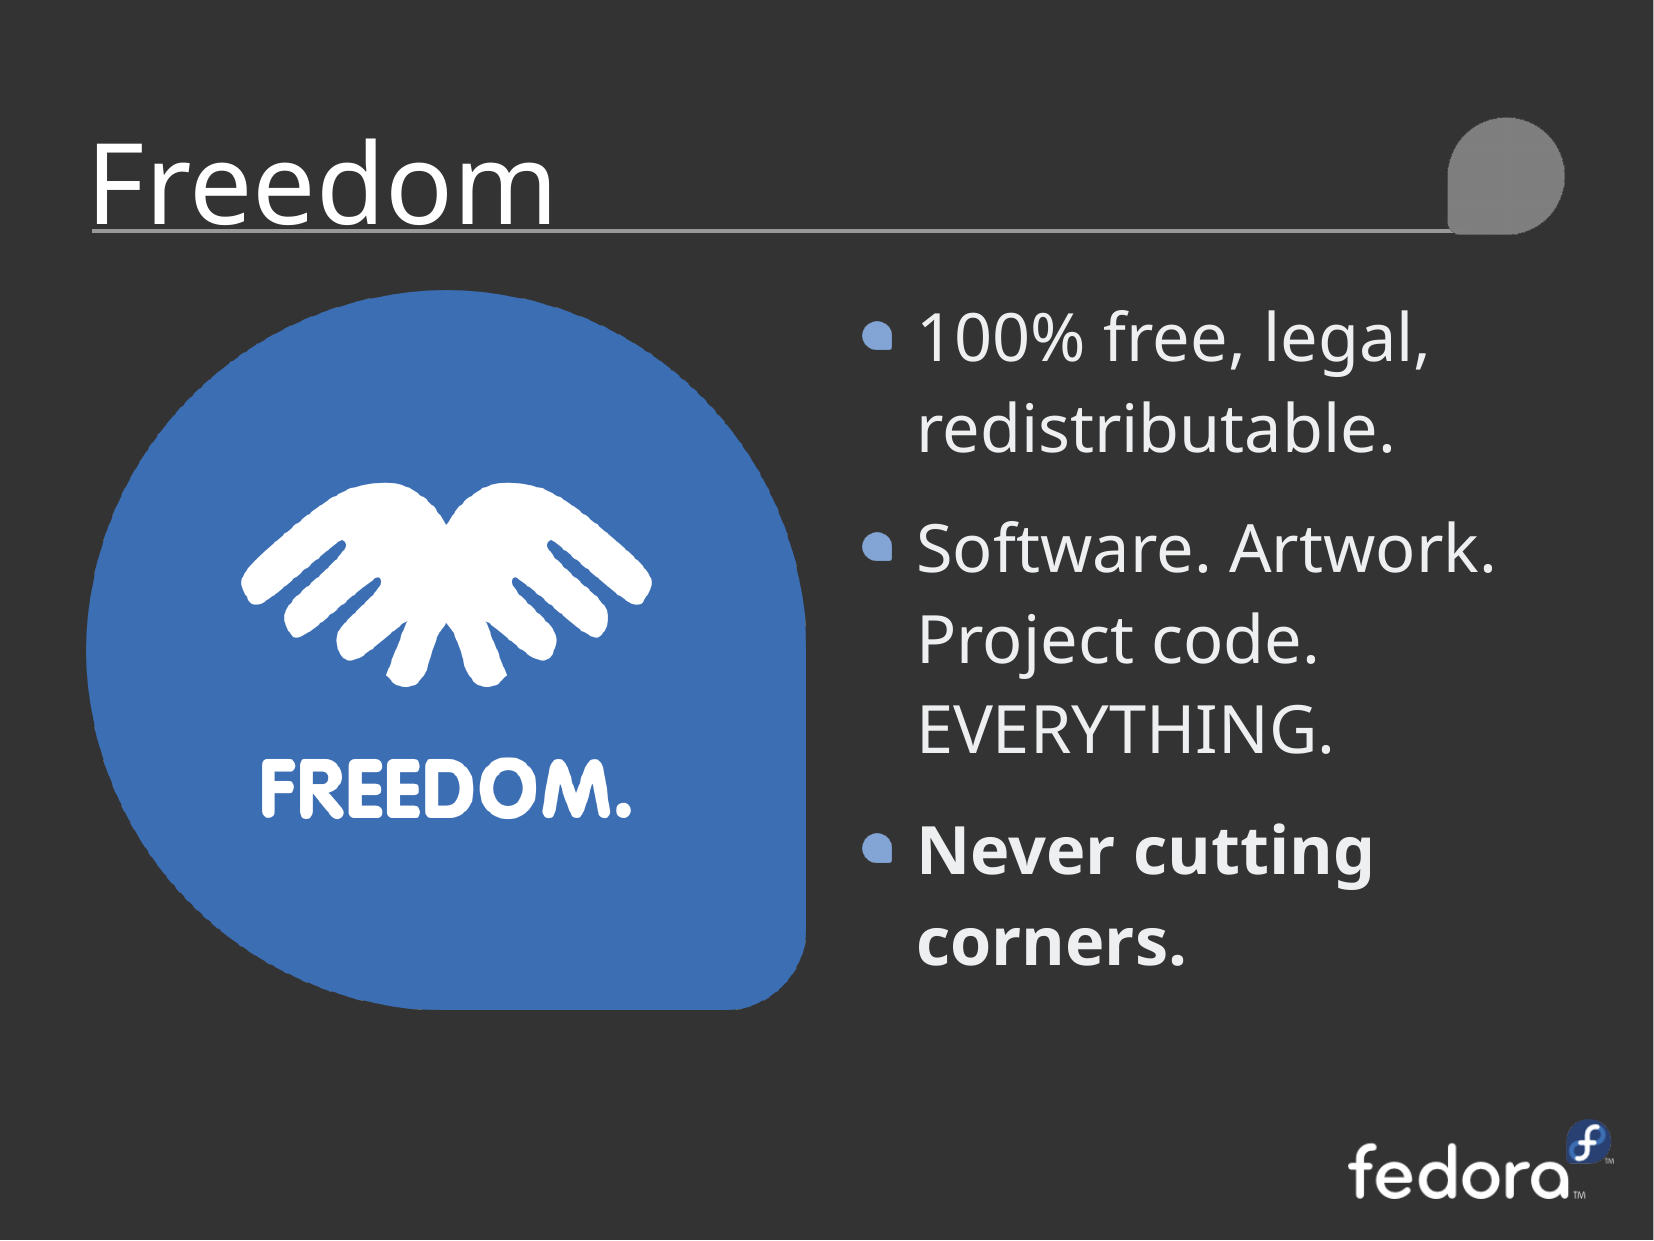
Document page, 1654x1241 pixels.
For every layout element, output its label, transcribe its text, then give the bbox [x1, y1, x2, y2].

list 100% free, legal, redistributable. Software. Artwork. Project code. EVERYTHING. Never cutting corners. [845, 290, 1572, 1010]
picture [1348, 1119, 1614, 1199]
title Freedom [86, 111, 1575, 250]
picture [86, 290, 806, 1010]
